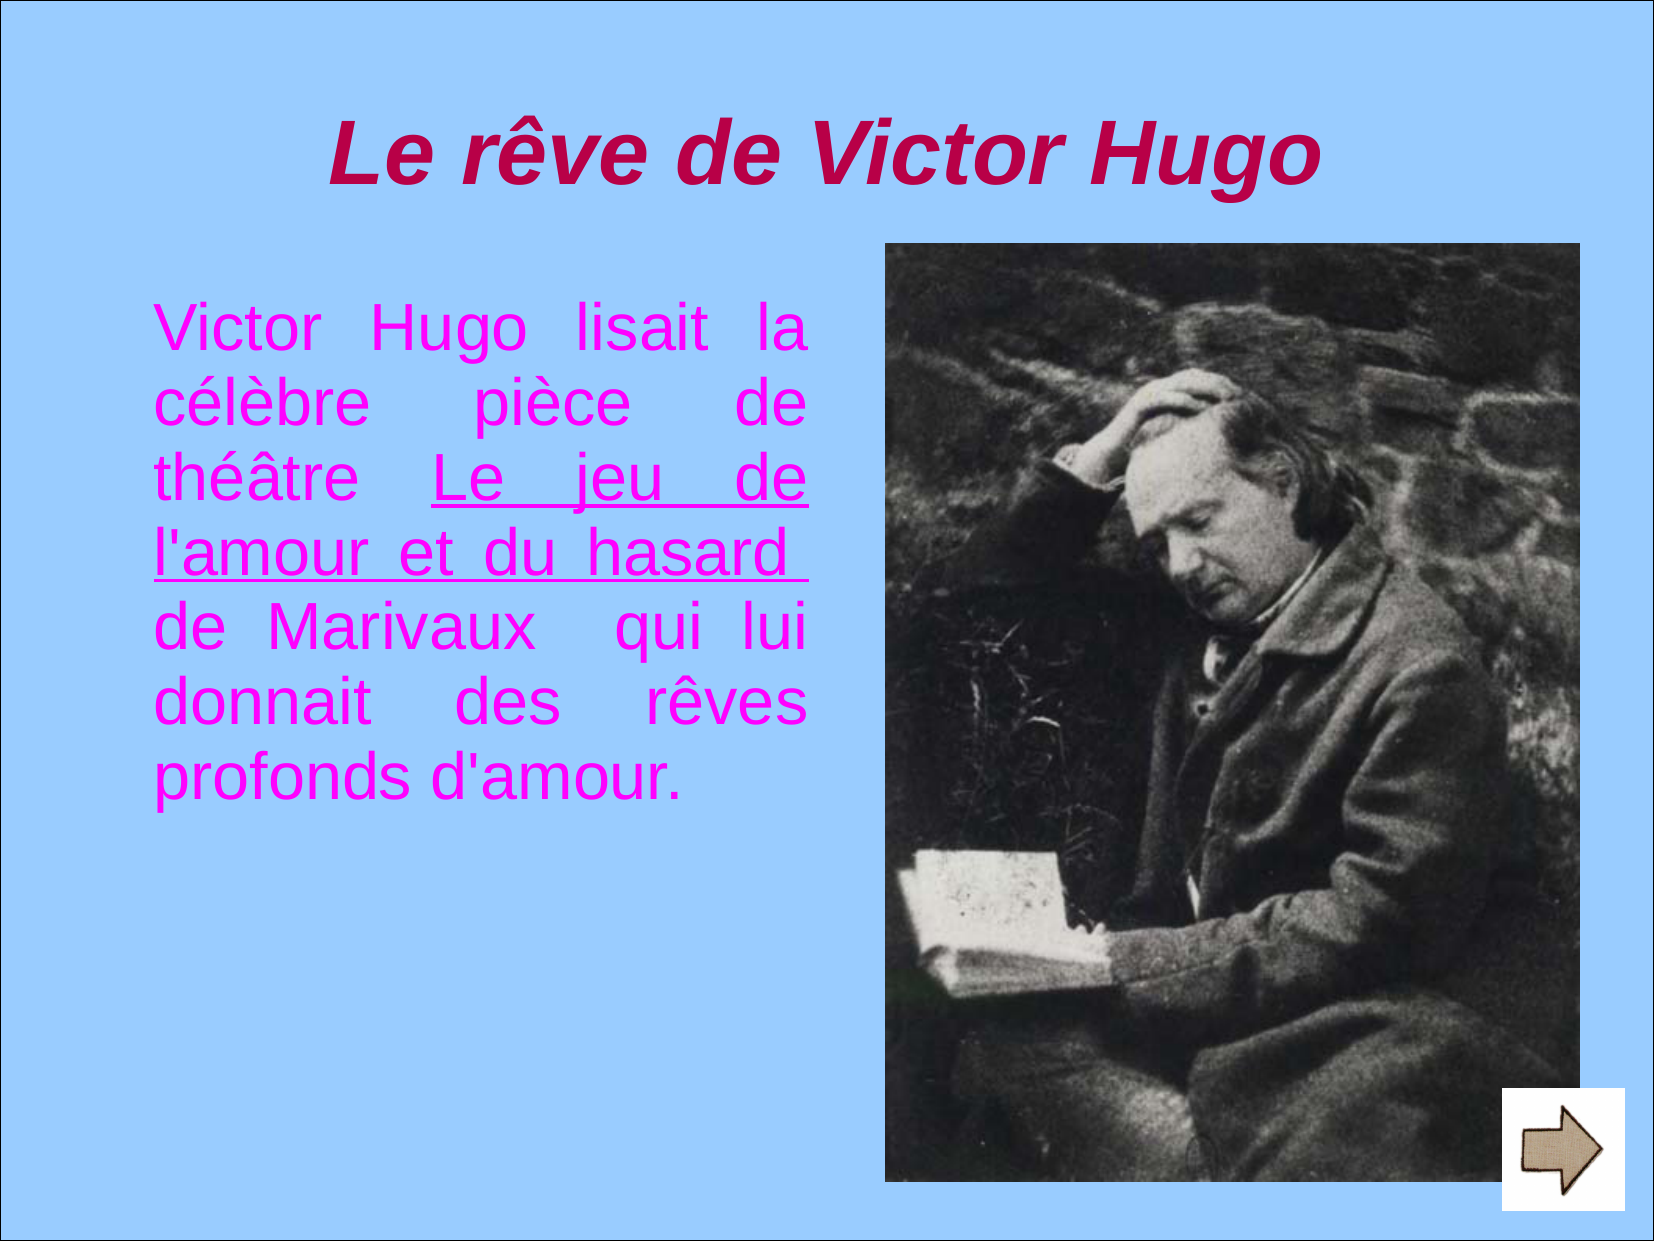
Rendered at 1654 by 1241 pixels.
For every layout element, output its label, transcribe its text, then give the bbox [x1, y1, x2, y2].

text_box [0, 0, 1654, 1241]
title Le rêve de Victor Hugo [82, 49, 1571, 257]
list Victor Hugo lisait la célèbre pièce de théâtre Le jeu de l'amour et du hasard de Marivaux qui lui donnait des rêves profonds d'amour. [82, 290, 809, 1109]
picture [885, 243, 1625, 1211]
